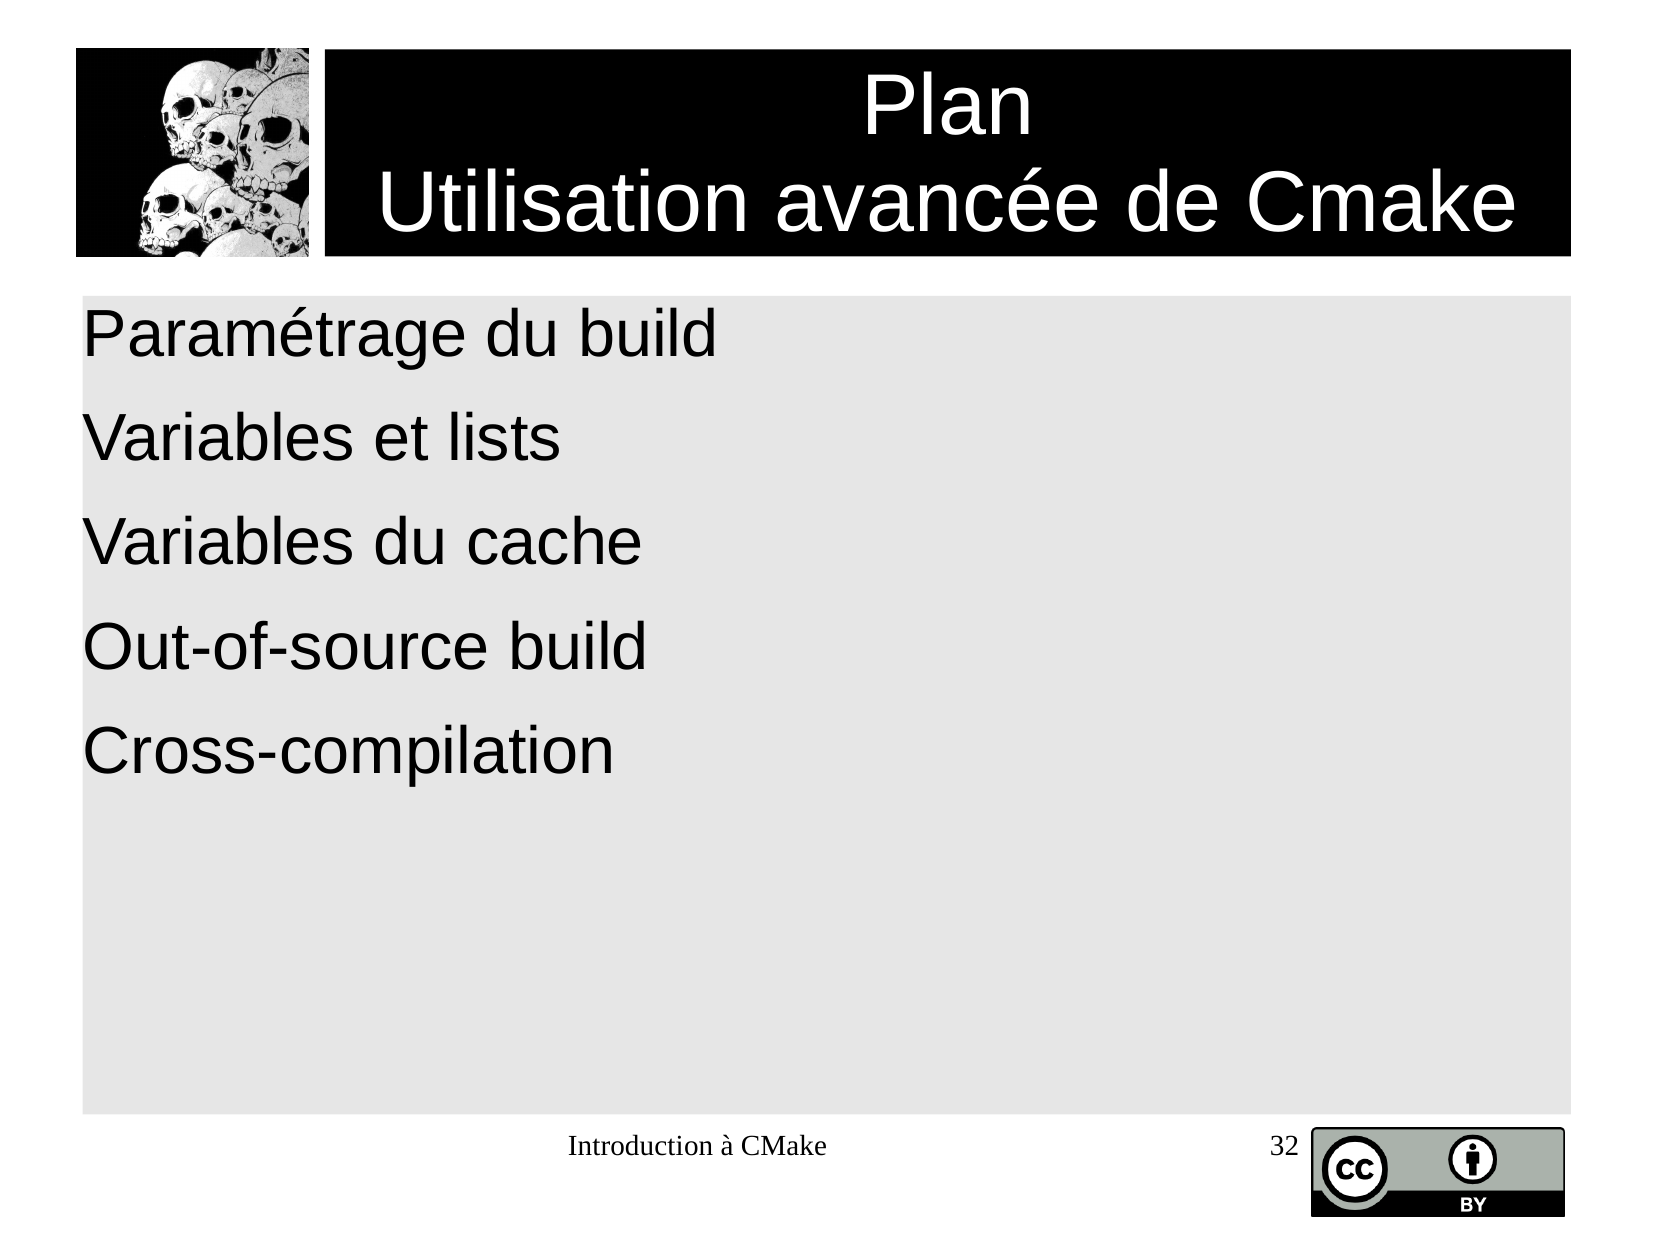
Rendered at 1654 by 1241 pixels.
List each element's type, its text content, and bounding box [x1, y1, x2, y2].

picture [1311, 1127, 1565, 1217]
list Paramétrage du build Variables et lists Variables du cache Out-of-source build Cross-compilation [82, 295, 1571, 1115]
title Plan Utilisation avancée de Cmake [324, 49, 1571, 257]
picture [76, 48, 309, 257]
